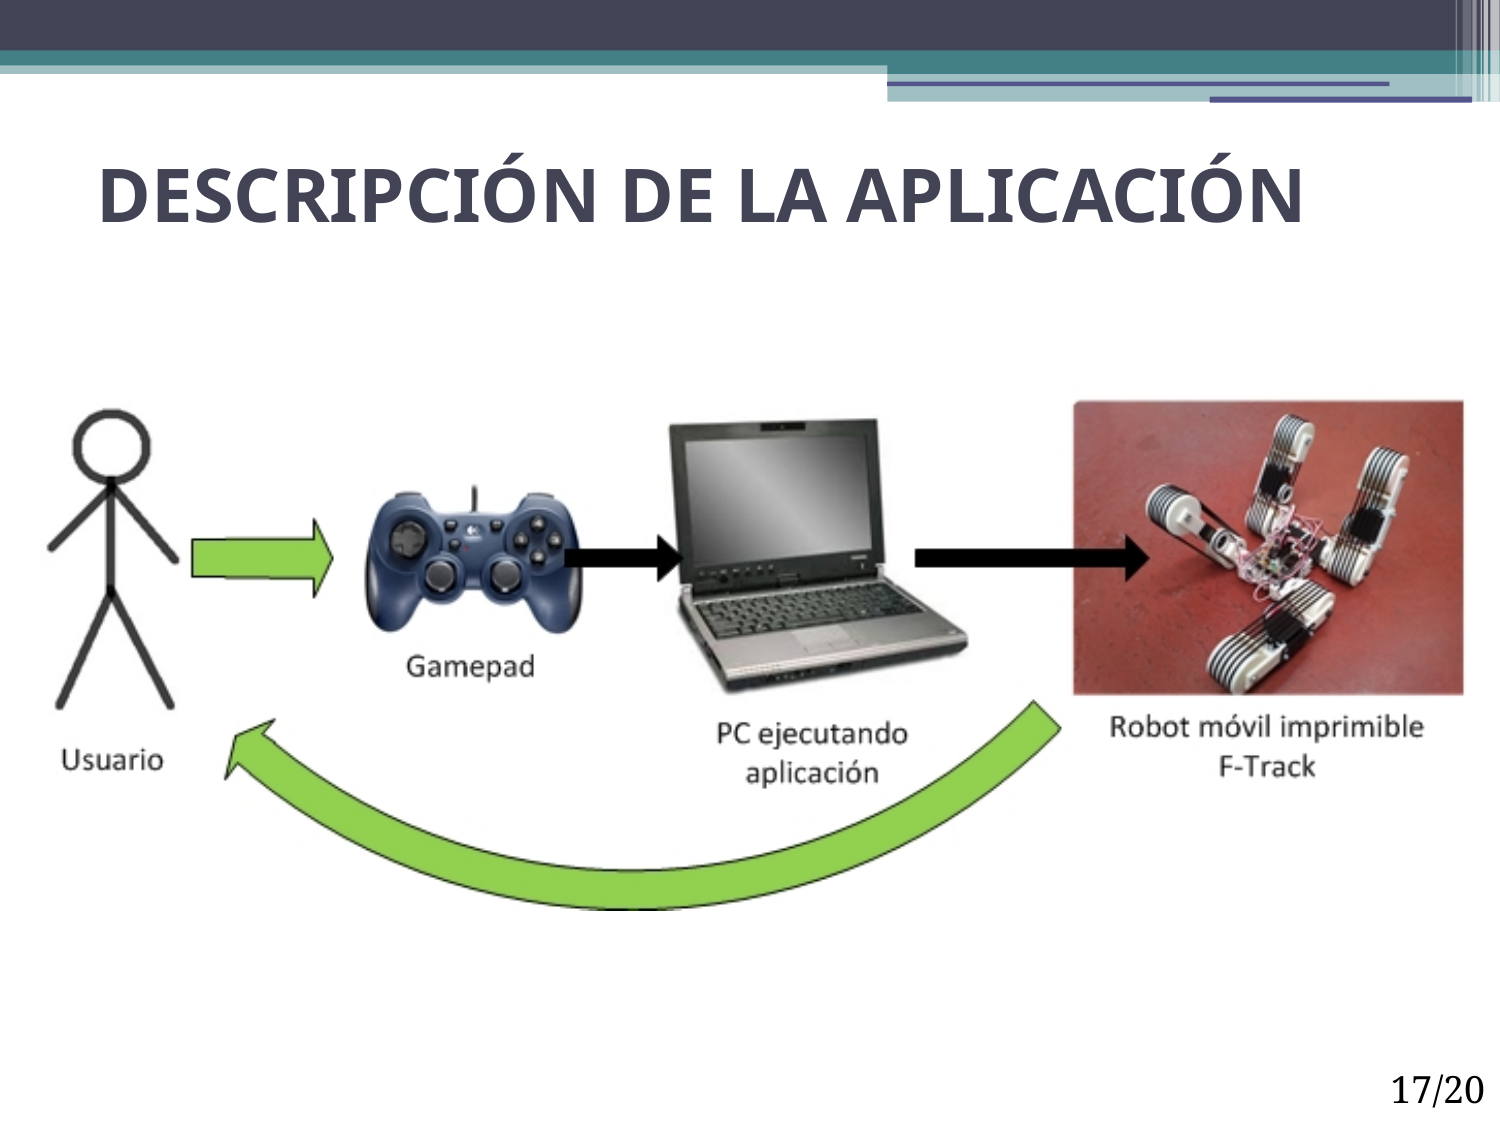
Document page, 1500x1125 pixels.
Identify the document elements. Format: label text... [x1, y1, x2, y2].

picture [35, 386, 1466, 911]
slide_number <number>/20 [1347, 1065, 1500, 1125]
title DESCRIPCIÓN DE LA APLICACIÓN [82, 105, 1432, 281]
